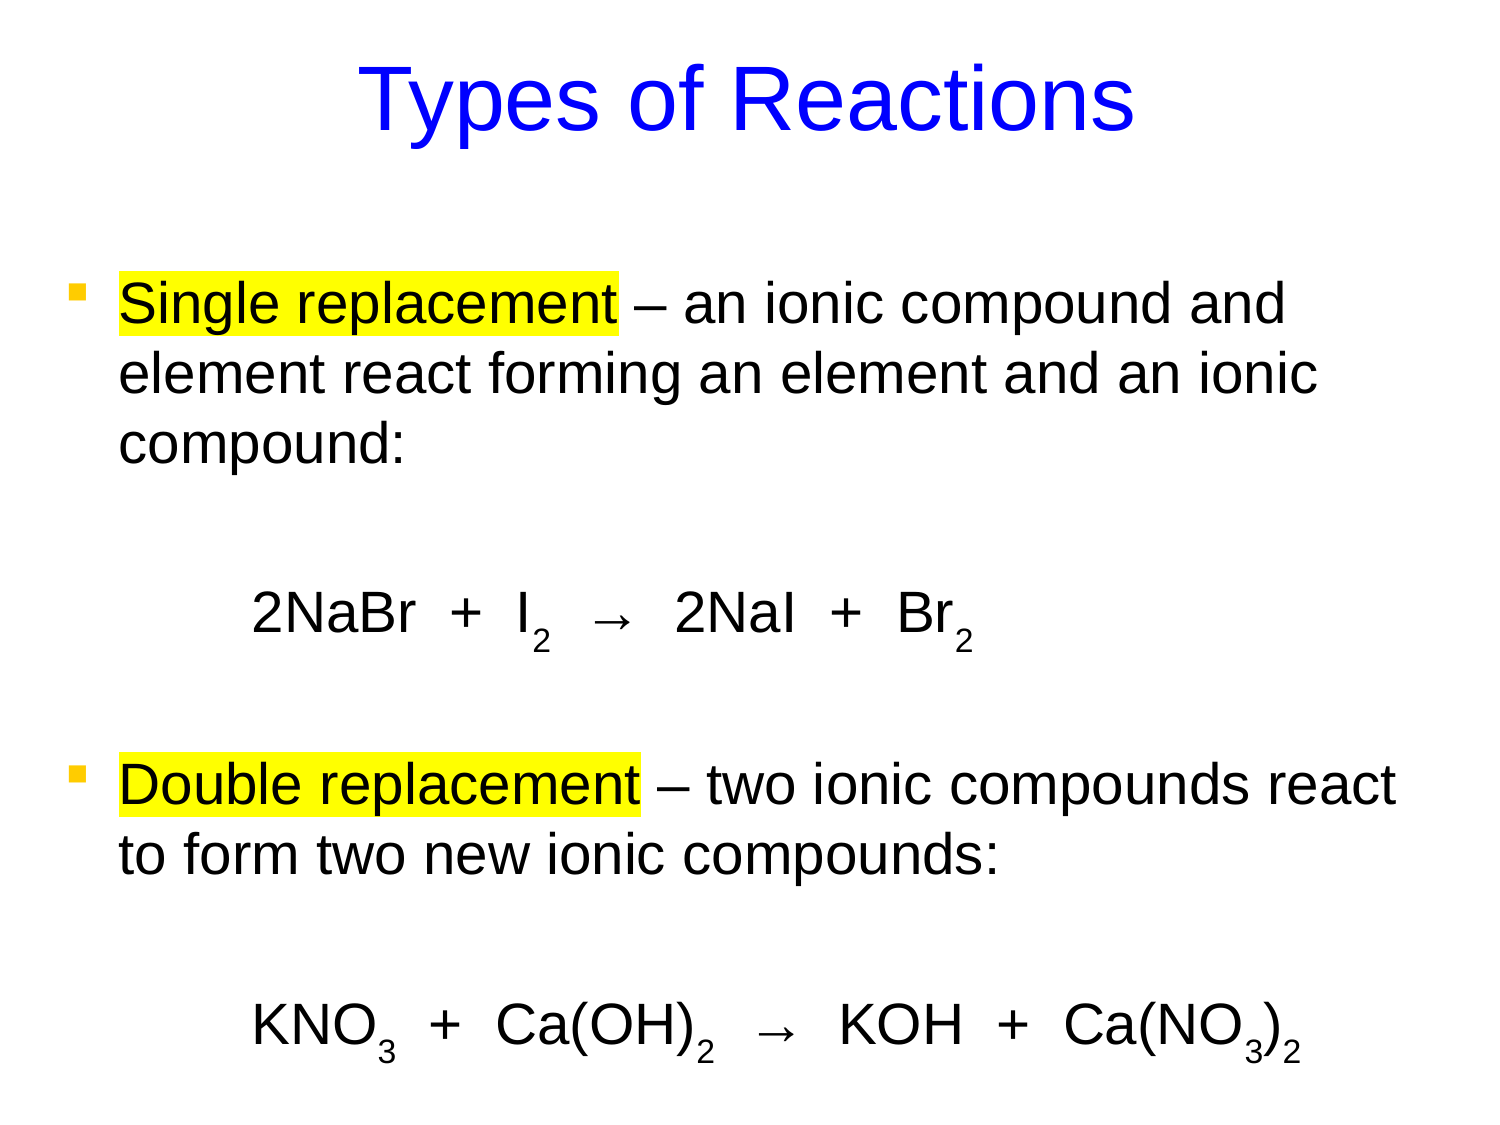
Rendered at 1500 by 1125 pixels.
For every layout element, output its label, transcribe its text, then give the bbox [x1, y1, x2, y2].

list Single replacement – an ionic compound and element react forming an element and an ionic compound: 2NaBr + I2 → 2NaI + Br2 Double replacement – two ionic compounds react to form two new ionic compounds: KNO3 + Ca(OH)2 → KOH + Ca(NO3)2 [49, 187, 1451, 1079]
title Types of Reactions [49, 30, 1446, 157]
